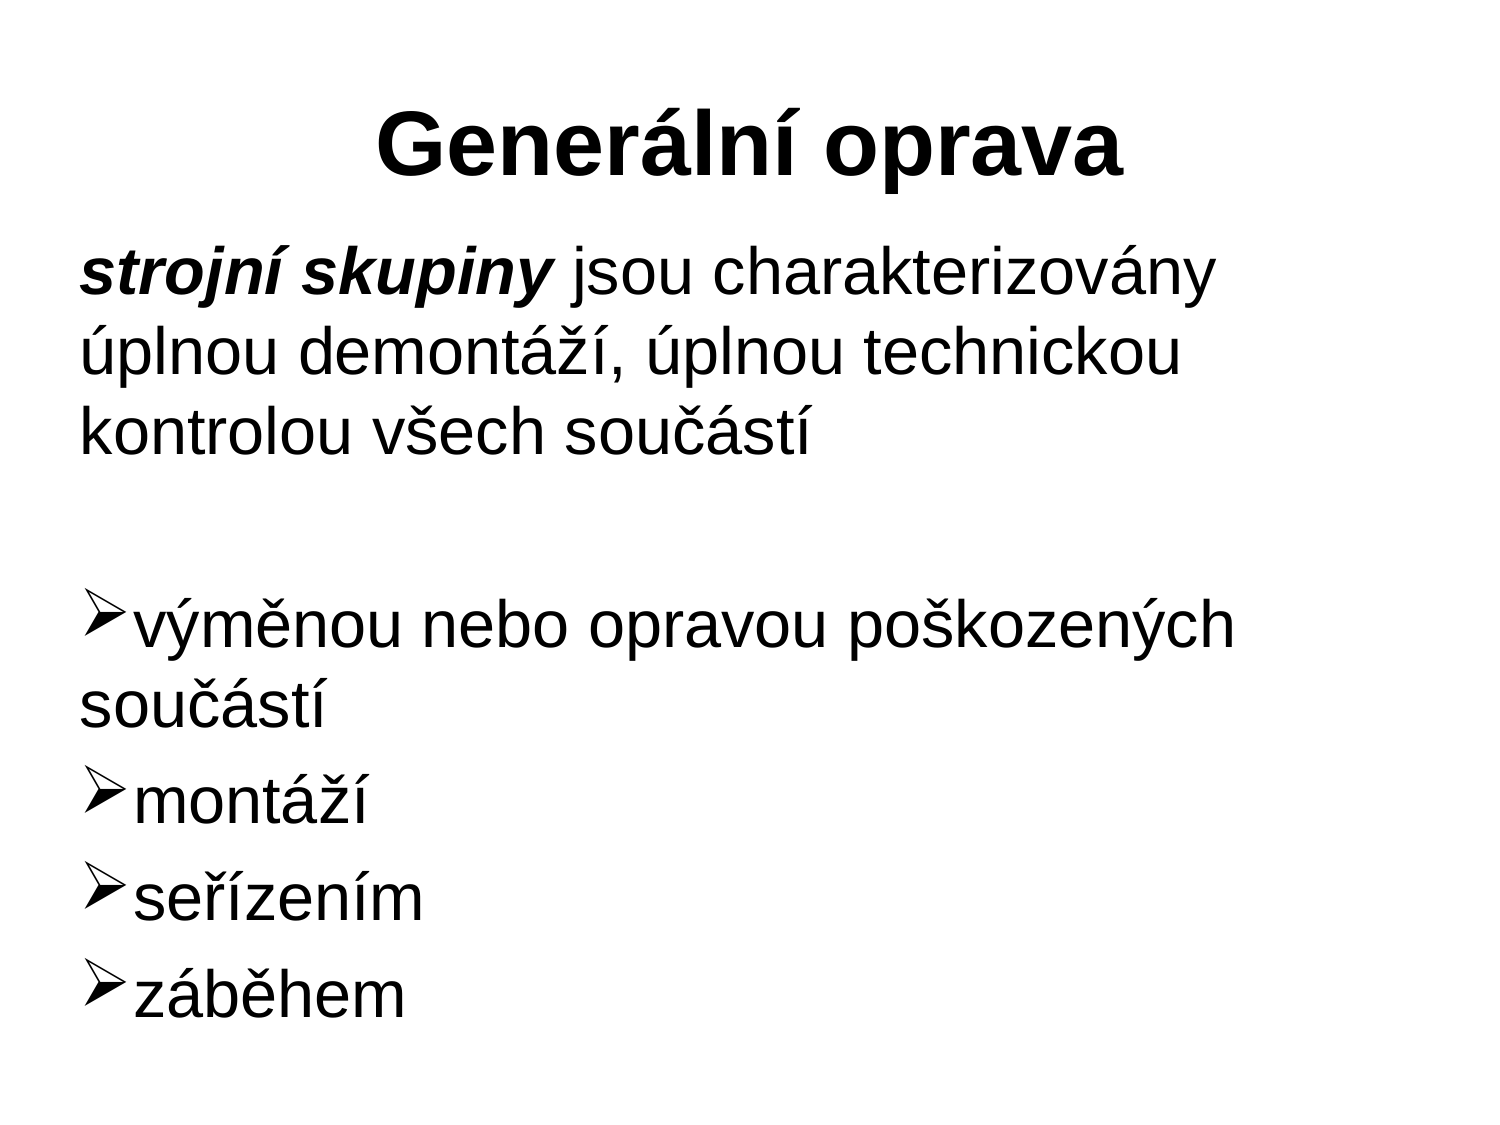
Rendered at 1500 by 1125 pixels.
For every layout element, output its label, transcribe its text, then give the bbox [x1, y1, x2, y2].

title Generální oprava [75, 45, 1426, 220]
list strojní skupiny jsou charakterizovány úplnou demontáží, úplnou technickou kontrolou všech součástí výměnou nebo opravou poškozených součástí montáží seřízením záběhem [64, 220, 1437, 1039]
